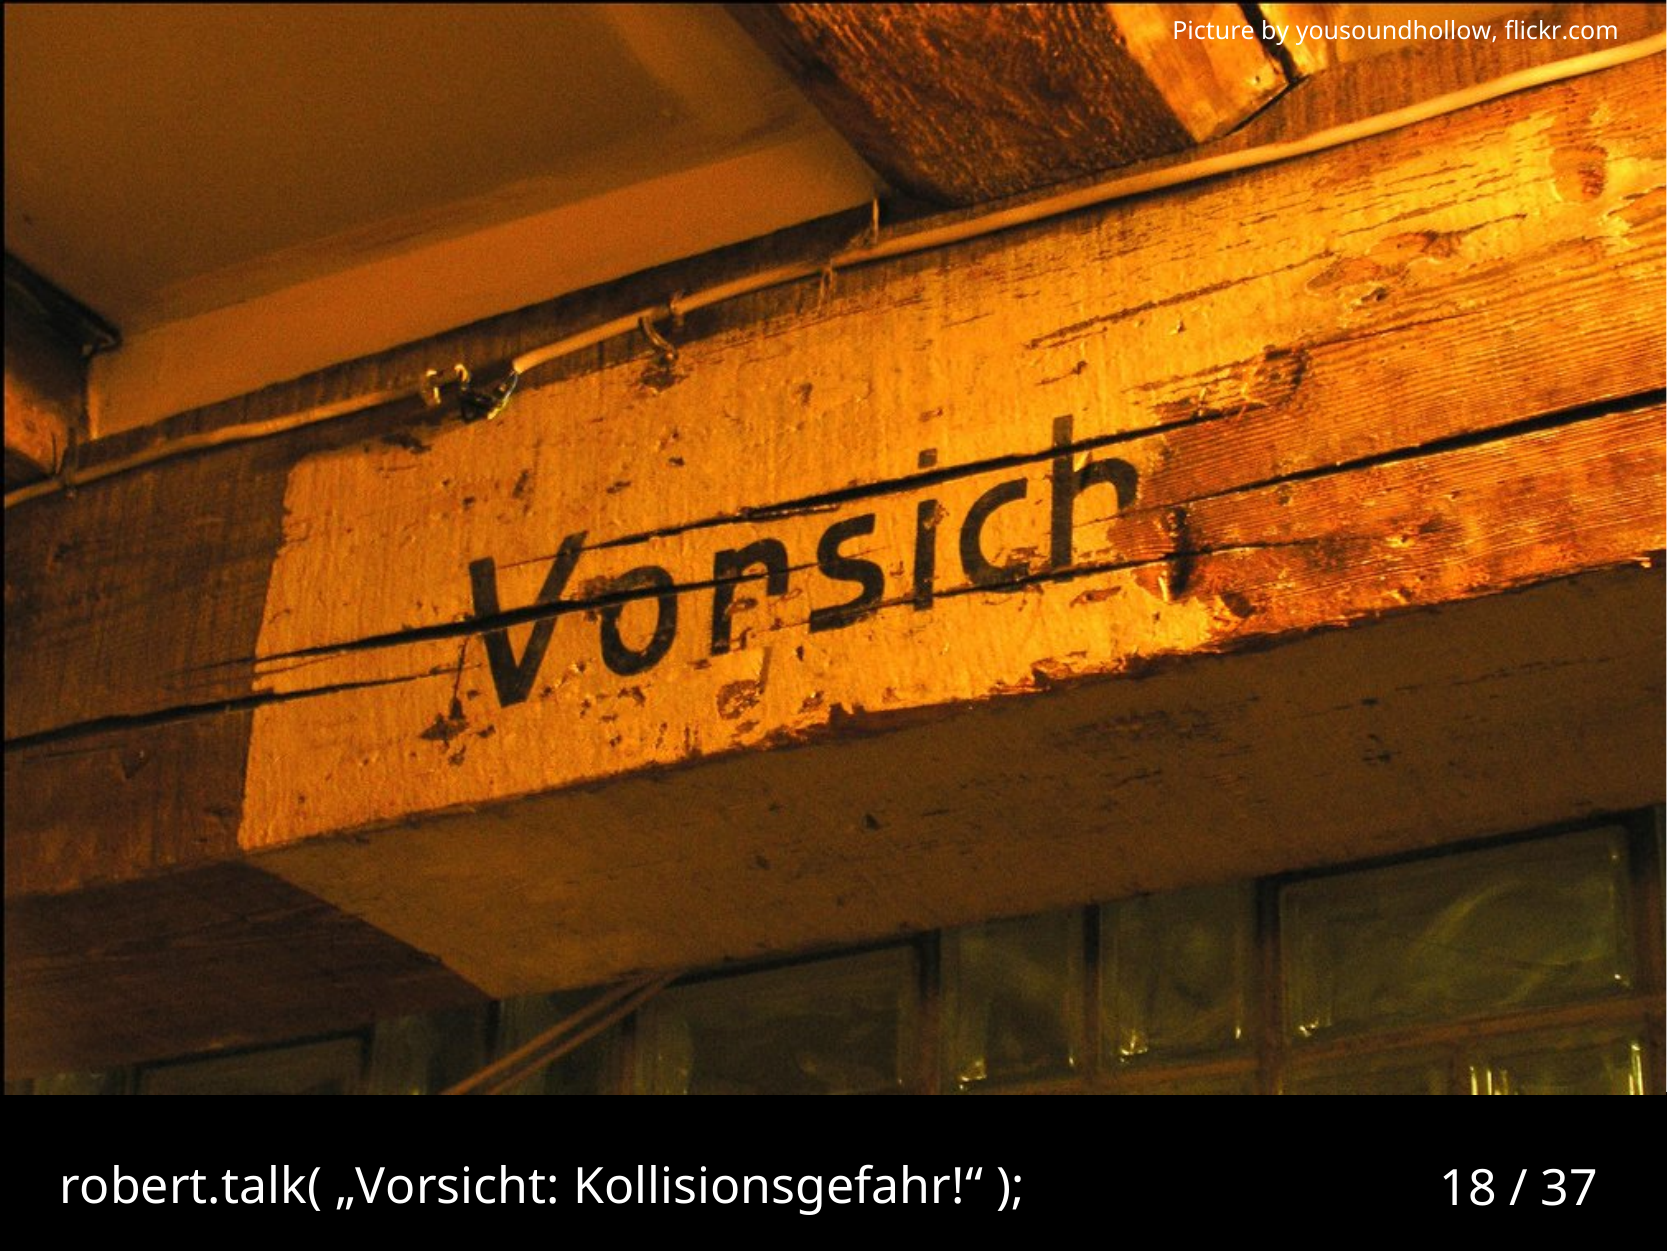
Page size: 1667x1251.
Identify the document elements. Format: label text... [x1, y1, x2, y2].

picture [0, 0, 1667, 1095]
text_box robert.talk( „Vorsicht: Kollisionsgefahr!“ ); [44, 1142, 1550, 1226]
text_box Picture by yousoundhollow, flickr.com [1157, 5, 1605, 49]
